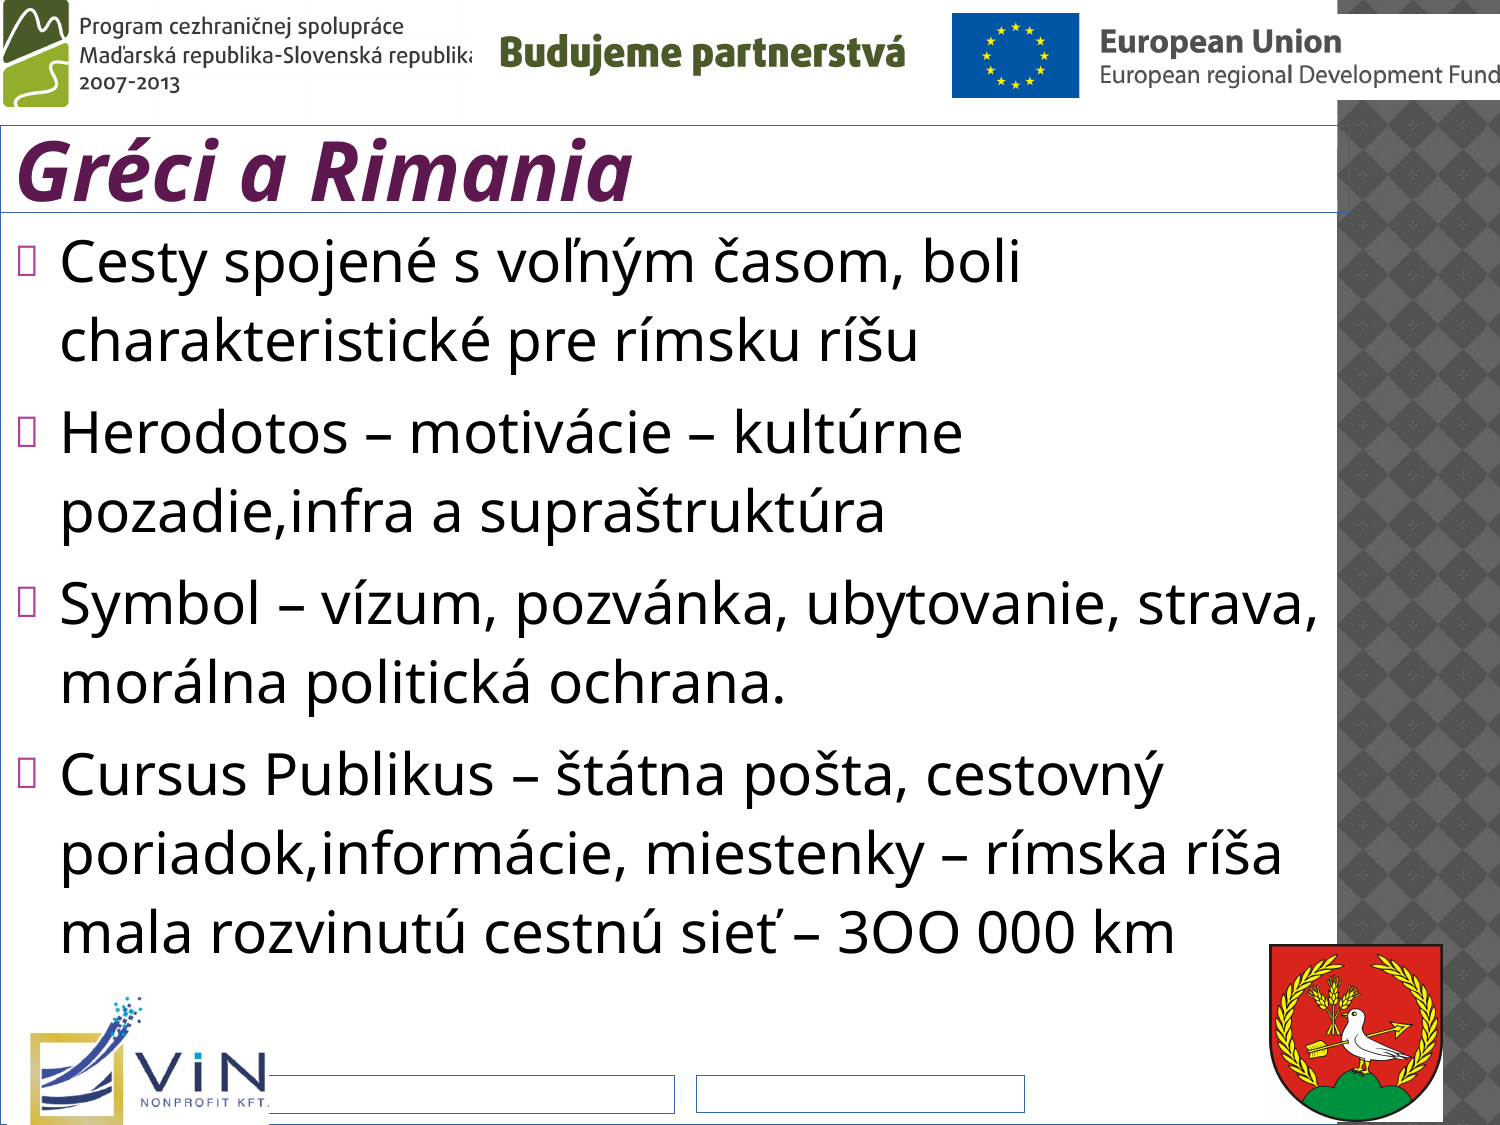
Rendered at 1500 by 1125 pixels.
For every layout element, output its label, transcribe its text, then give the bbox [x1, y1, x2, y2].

list Cesty spojené s voľným časom, boli charakteristické pre rímsku ríšu Herodotos – motivácie – kultúrne pozadie,infra a supraštruktúra Symbol – vízum, pozvánka, ubytovanie, strava, morálna politická ochrana. Cursus Publikus – štátna pošta, cestovný poriadok,informácie, miestenky – rímska ríša mala rozvinutú cestnú sieť – 3OO 000 km [0, 213, 1338, 1125]
picture [0, 0, 944, 119]
picture [952, 0, 1500, 1125]
title Gréci a Rimania [0, 125, 1350, 213]
picture [7, 995, 269, 1125]
